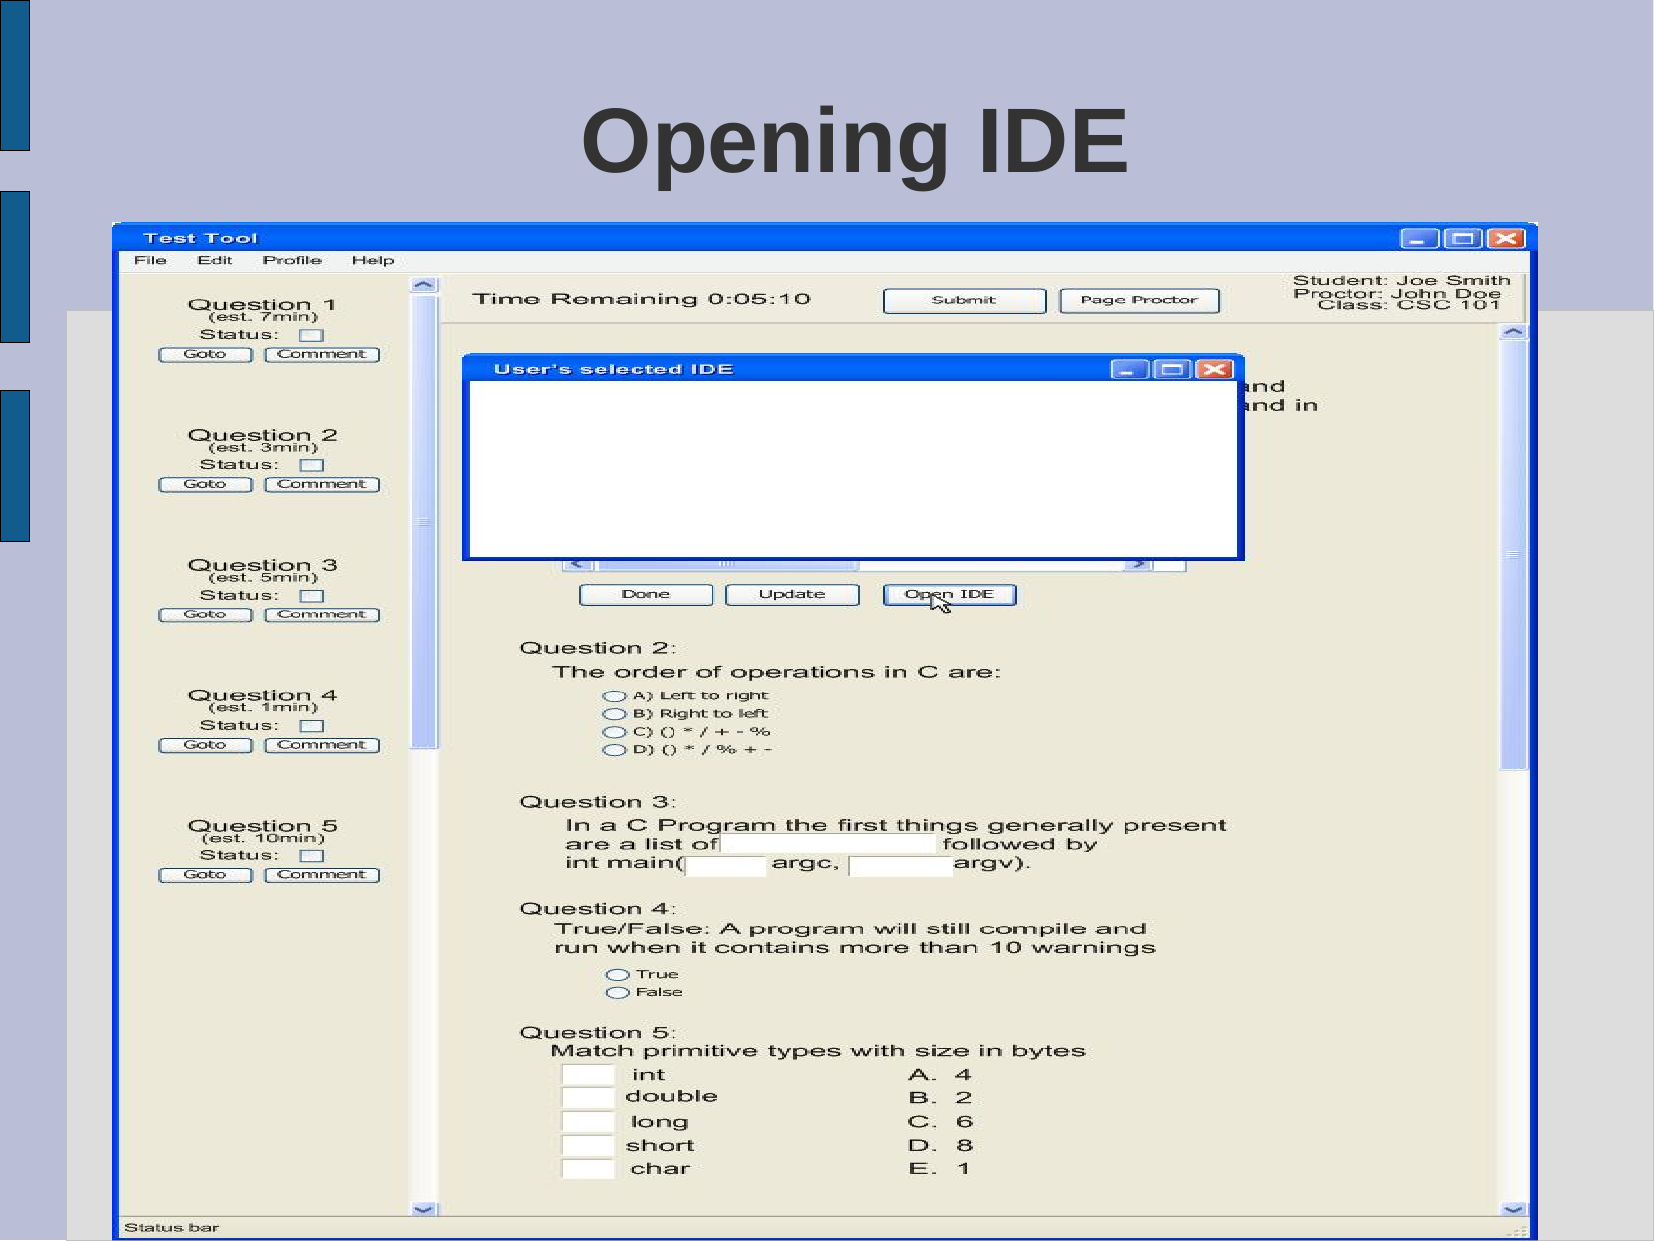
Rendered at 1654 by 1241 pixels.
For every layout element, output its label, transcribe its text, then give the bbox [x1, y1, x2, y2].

picture [112, 222, 1538, 1241]
title Opening IDE [150, 37, 1563, 245]
